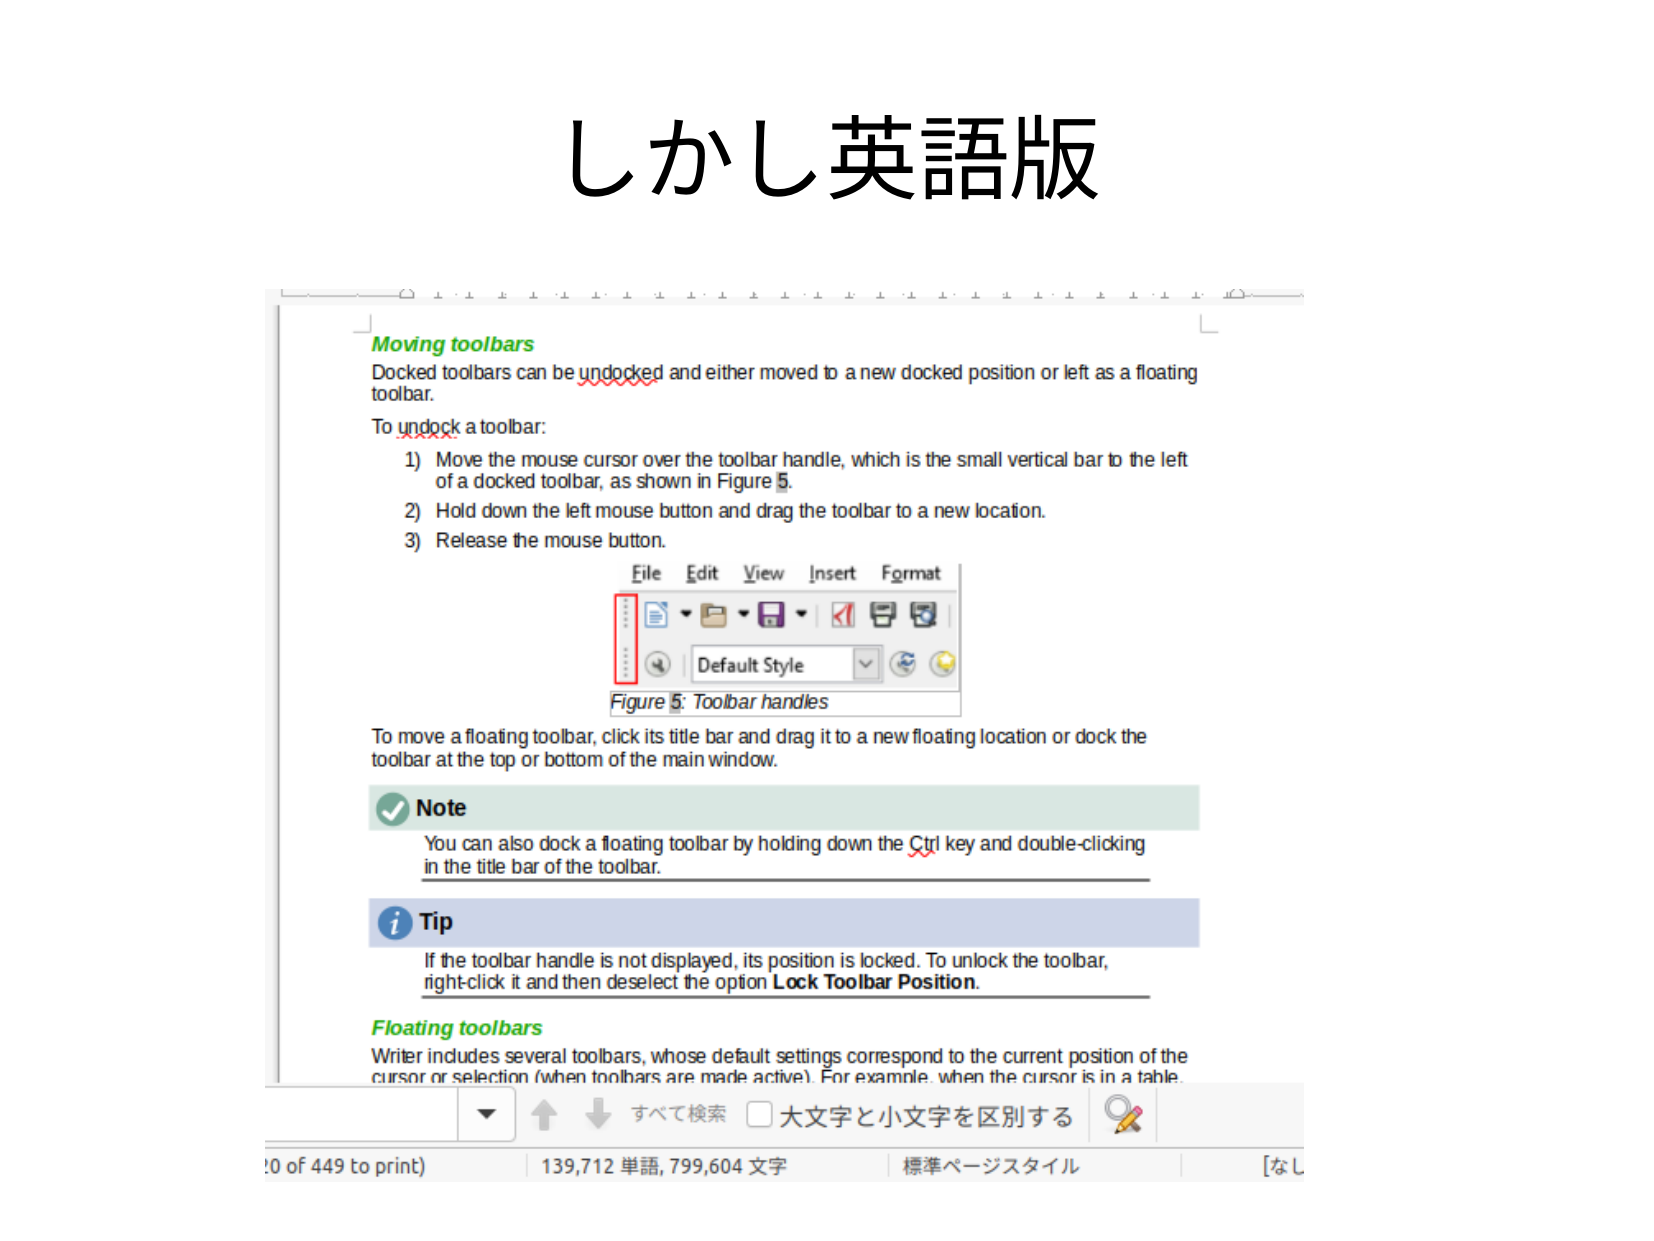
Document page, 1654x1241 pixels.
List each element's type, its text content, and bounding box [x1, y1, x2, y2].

picture [265, 289, 1304, 1182]
title しかし英語版 [82, 49, 1571, 257]
